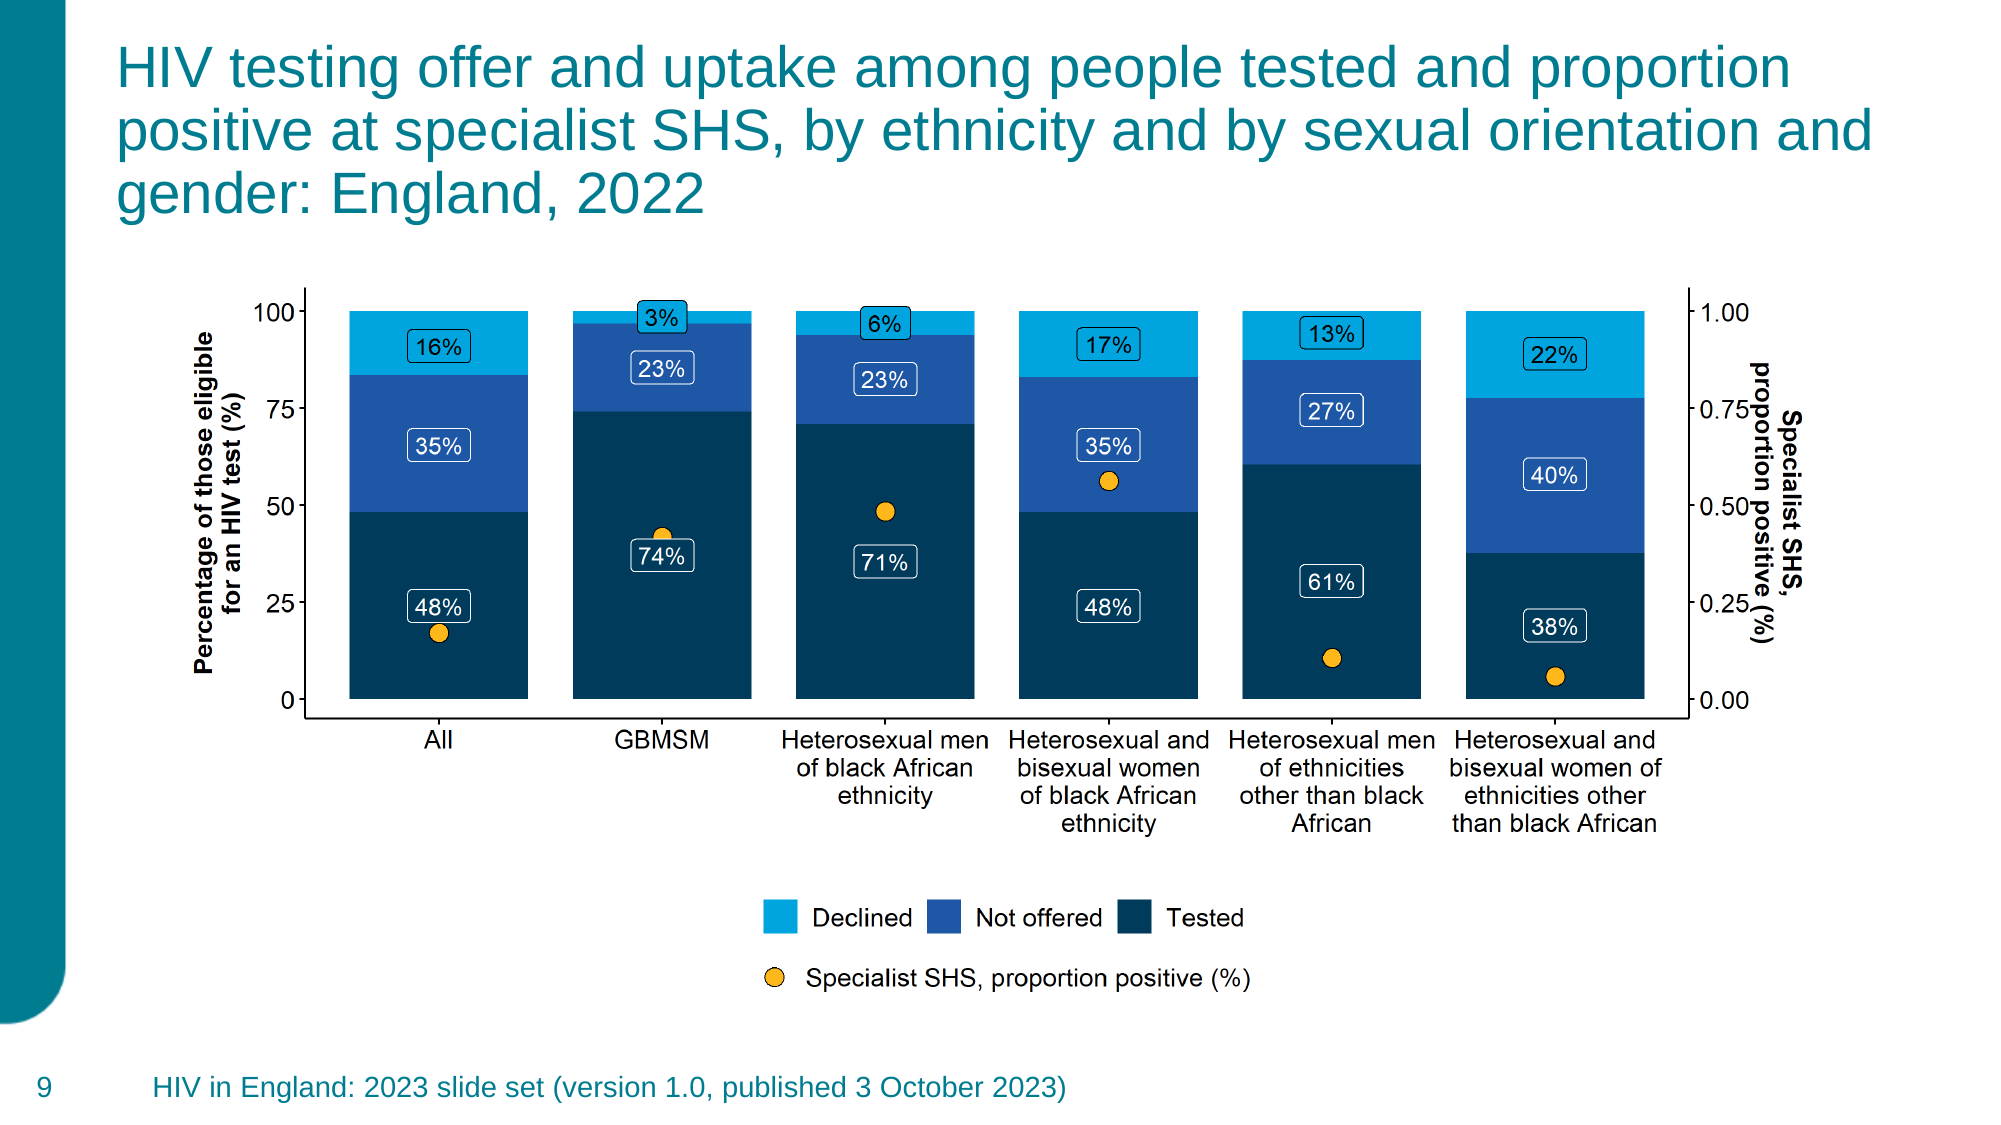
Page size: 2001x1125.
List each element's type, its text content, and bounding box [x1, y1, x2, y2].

text_box [21, 1056, 120, 1117]
text_box HIV in England: 2023 slide set (version 1.0, published 3 October 2023) [137, 1056, 1780, 1116]
picture [174, 276, 1819, 1007]
title HIV testing offer and uptake among people tested and proportion positive at specialist SHS, by ethnicity and by sexual orientation and gender: England, 2022 [101, 29, 1926, 189]
